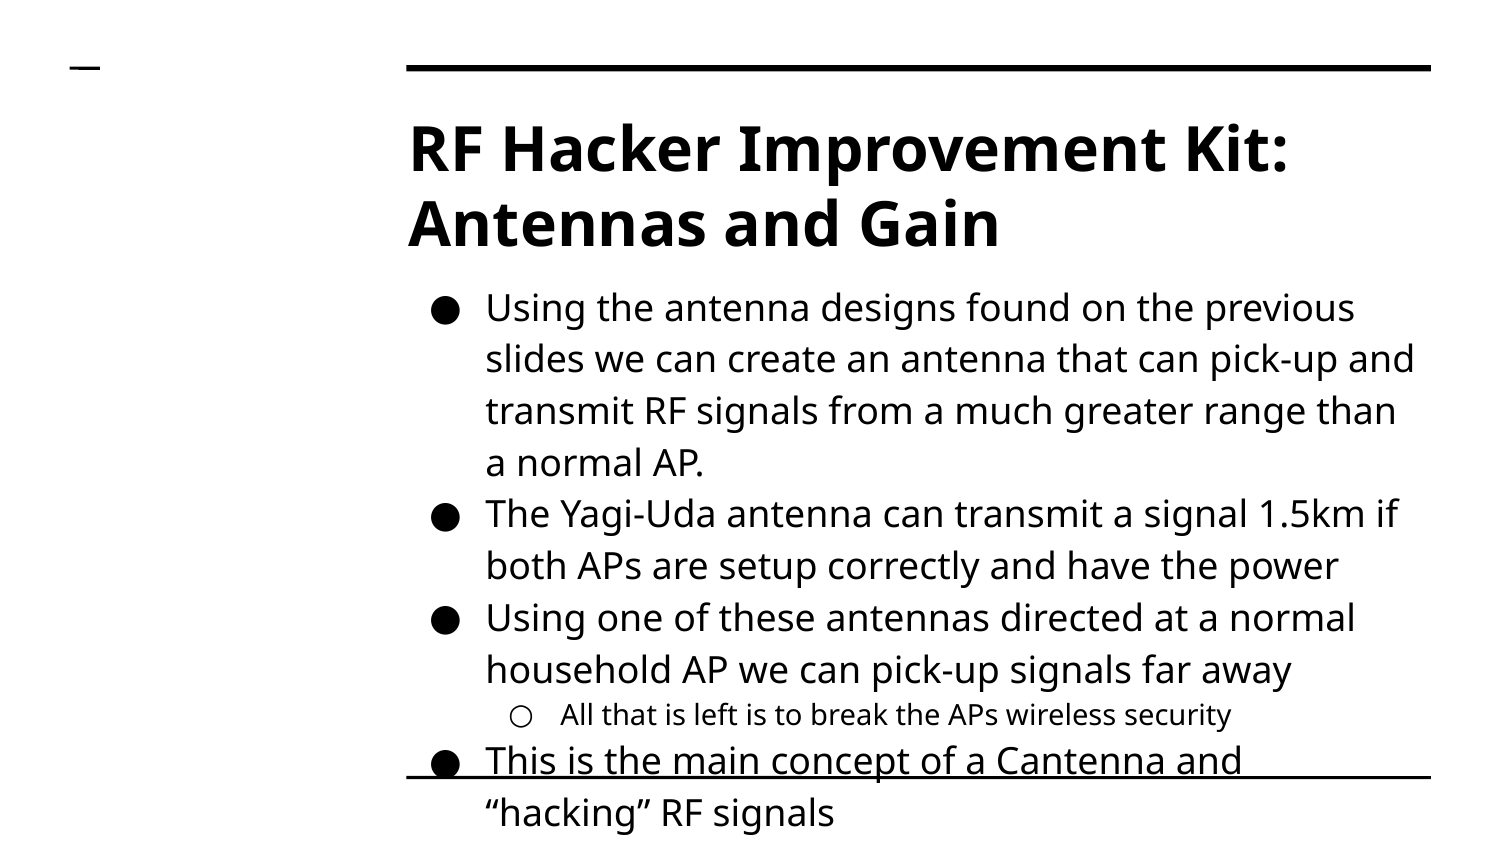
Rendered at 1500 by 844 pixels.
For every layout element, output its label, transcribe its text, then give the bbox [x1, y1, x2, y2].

title RF Hacker Improvement Kit: Antennas and Gain [393, 94, 1431, 199]
list Using the antenna designs found on the previous slides we can create an antenna that can pick-up and transmit RF signals from a much greater range than a normal AP. The Yagi-Uda antenna can transmit a signal 1.5km if both APs are setup correctly and have the power Using one of these antennas directed at a normal household AP we can pick-up signals far away All that is left is to break the APs wireless security This is the main concept of a Cantenna and “hacking” RF signals [395, 261, 1433, 755]
